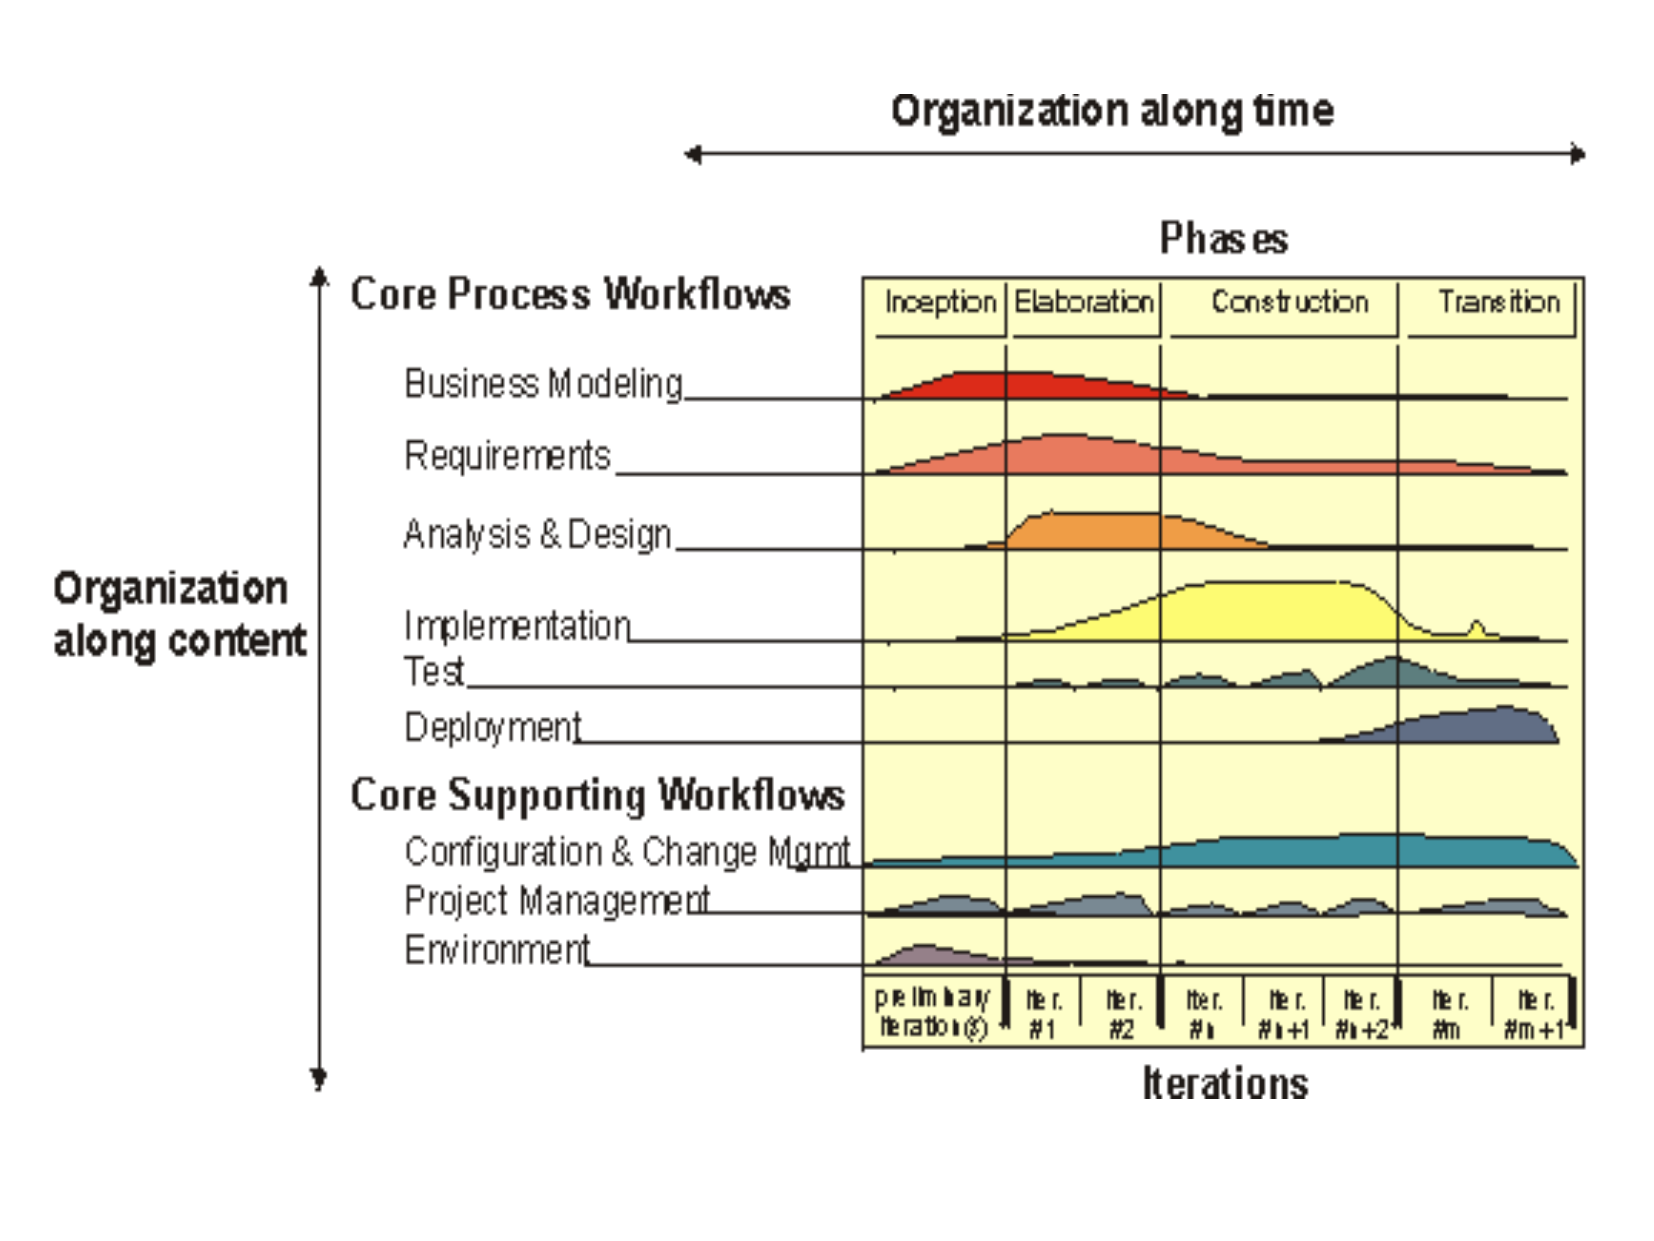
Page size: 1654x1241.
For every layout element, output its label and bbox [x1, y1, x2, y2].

picture [53, 94, 1589, 1099]
